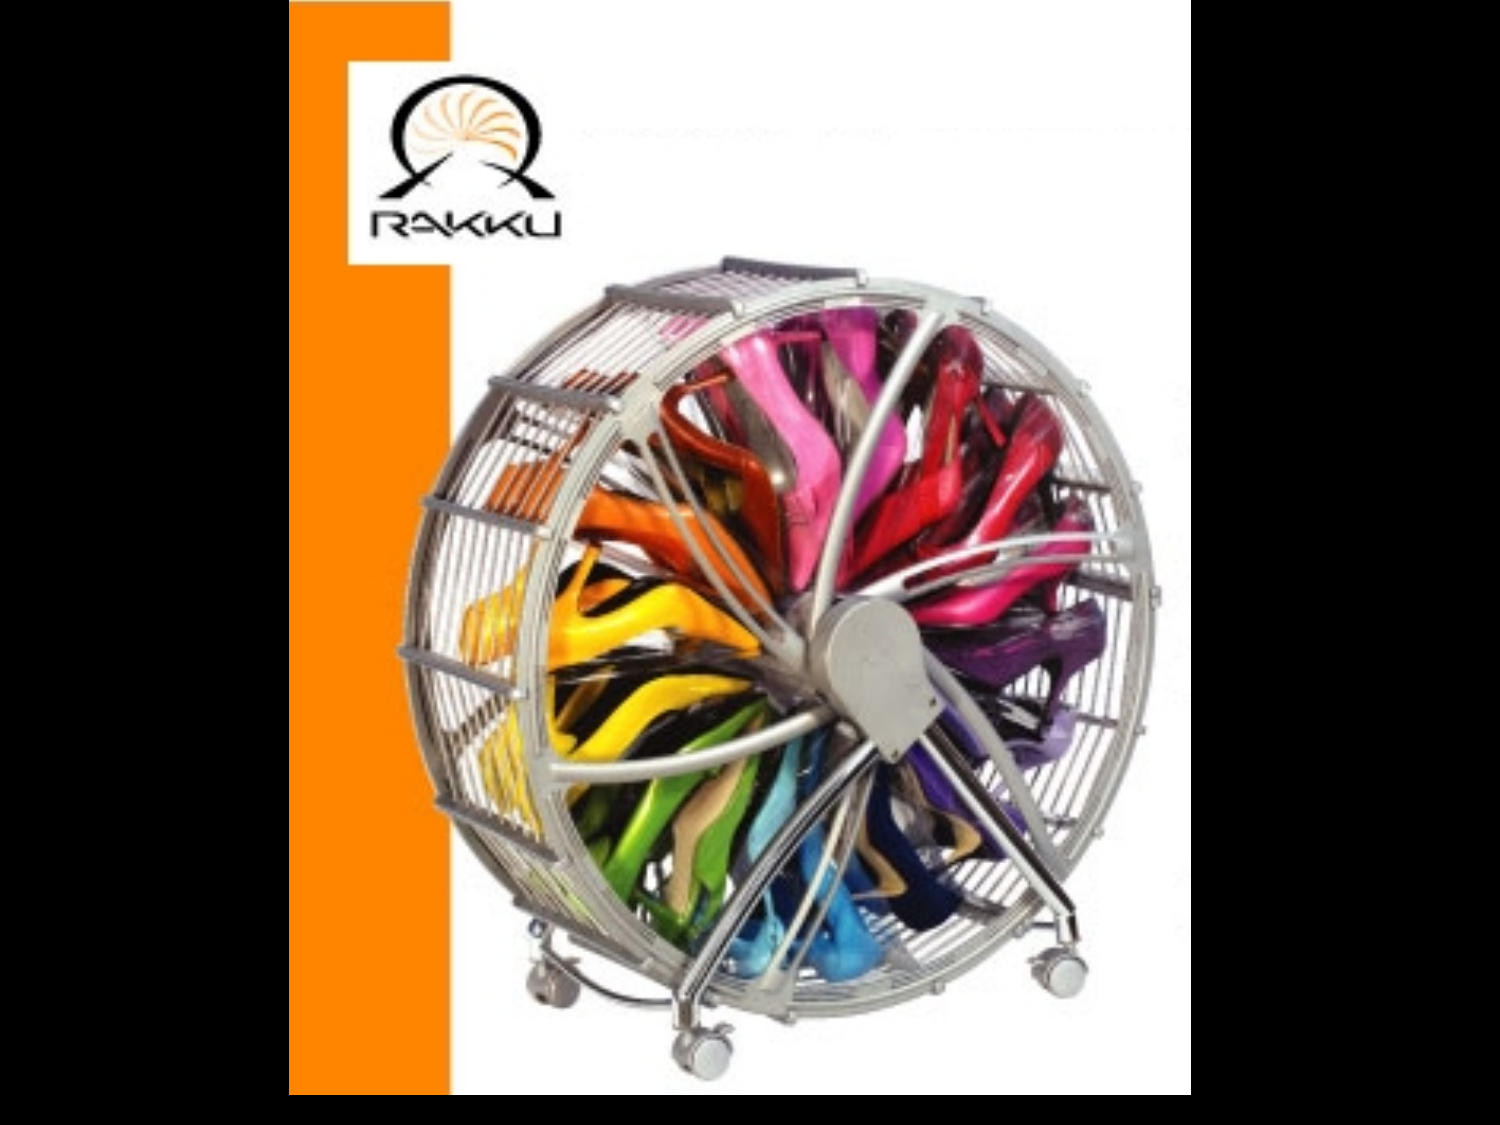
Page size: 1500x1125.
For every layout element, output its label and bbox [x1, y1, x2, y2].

picture [289, 0, 1191, 1095]
